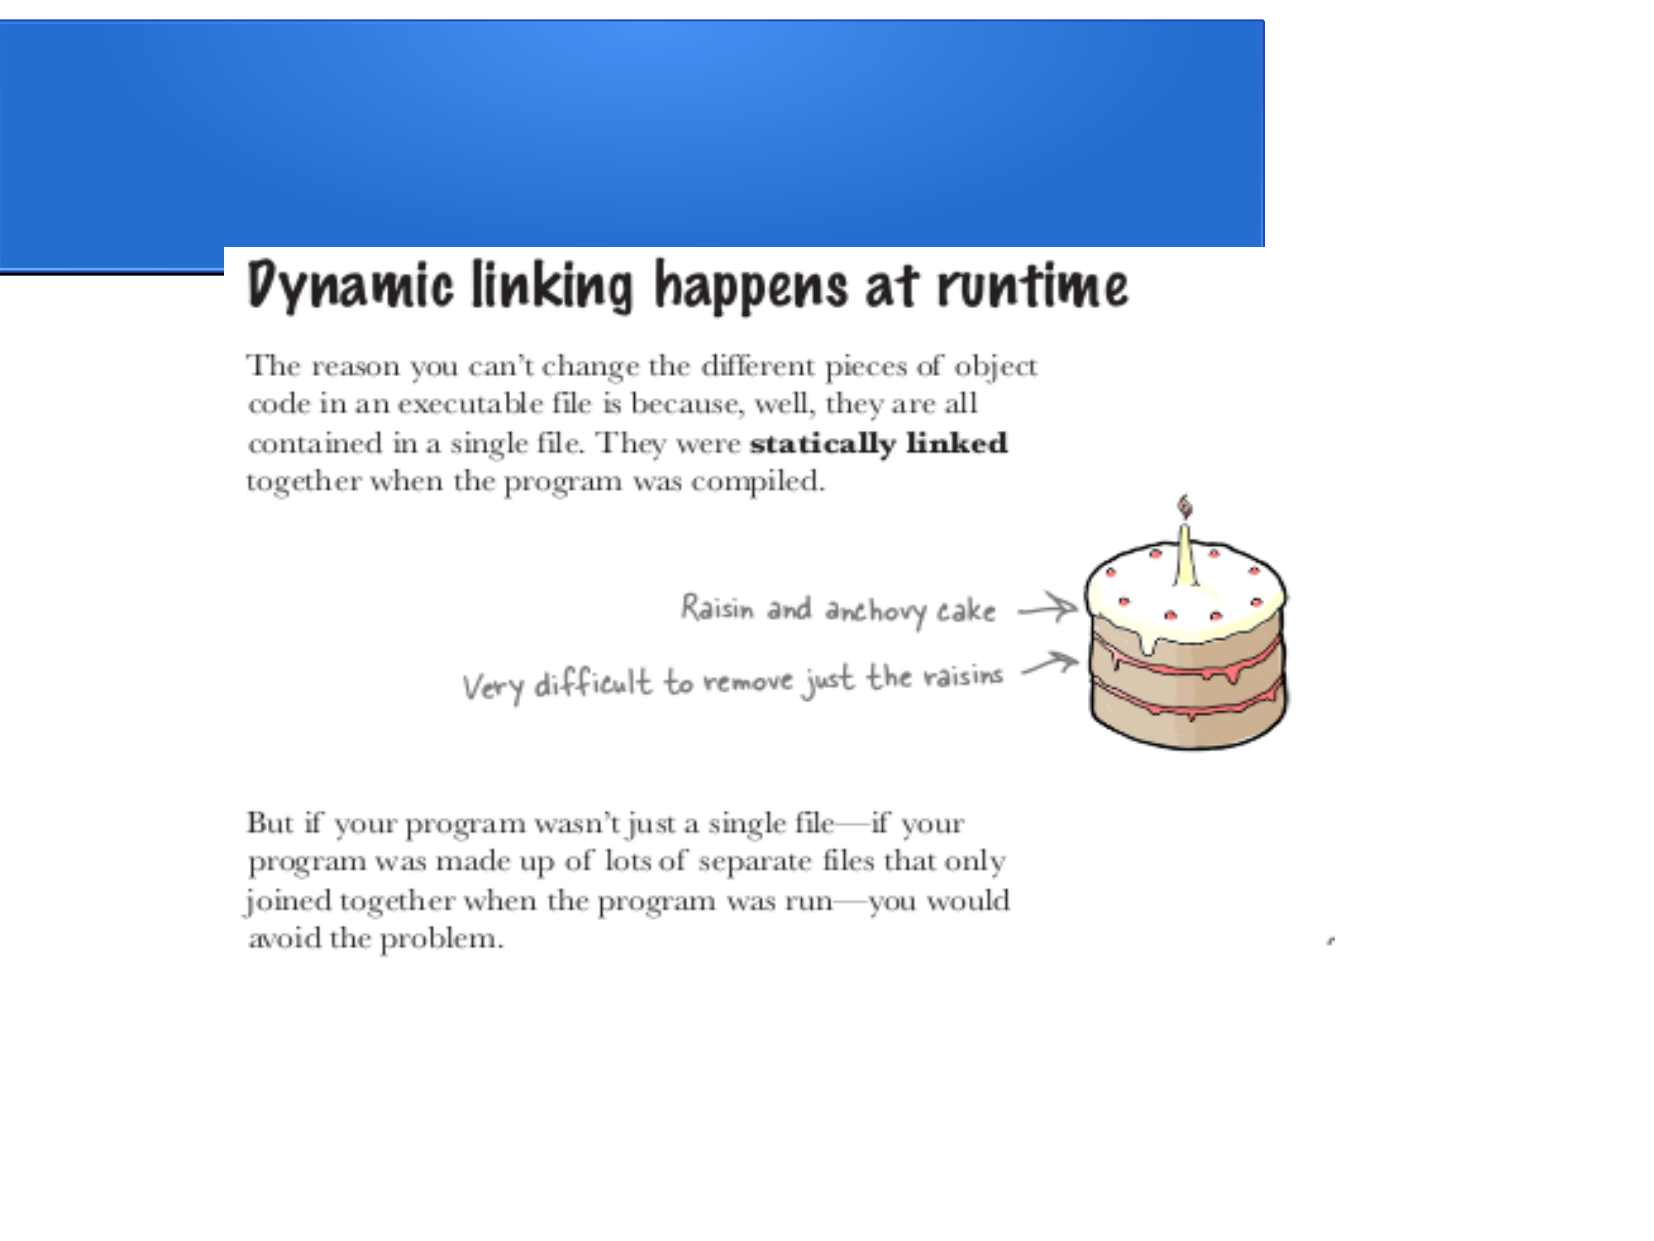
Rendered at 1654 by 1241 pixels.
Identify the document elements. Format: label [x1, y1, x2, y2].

picture [224, 247, 1335, 981]
